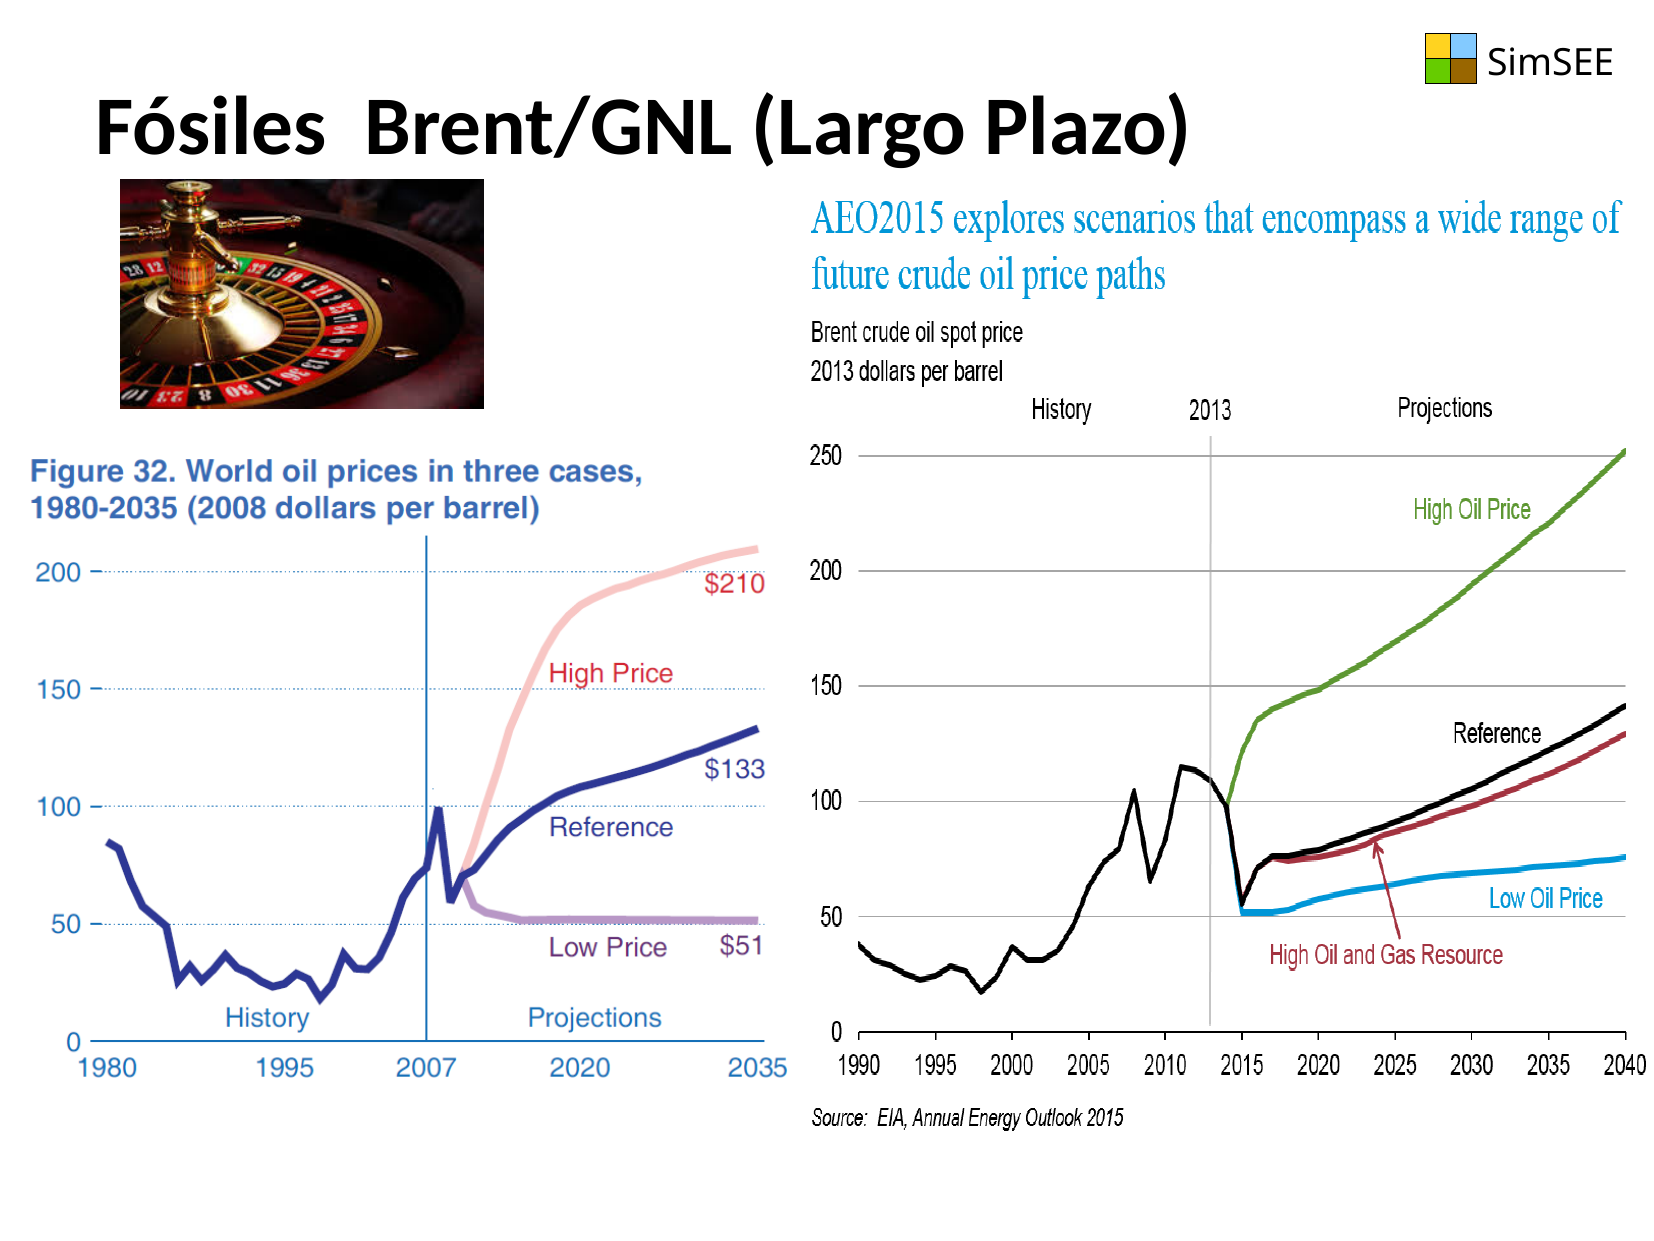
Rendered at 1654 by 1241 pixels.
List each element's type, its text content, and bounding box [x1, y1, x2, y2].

title Fósiles Brent/GNL (Largo Plazo) [43, 76, 1246, 166]
picture [120, 179, 484, 409]
picture [13, 194, 1654, 1141]
